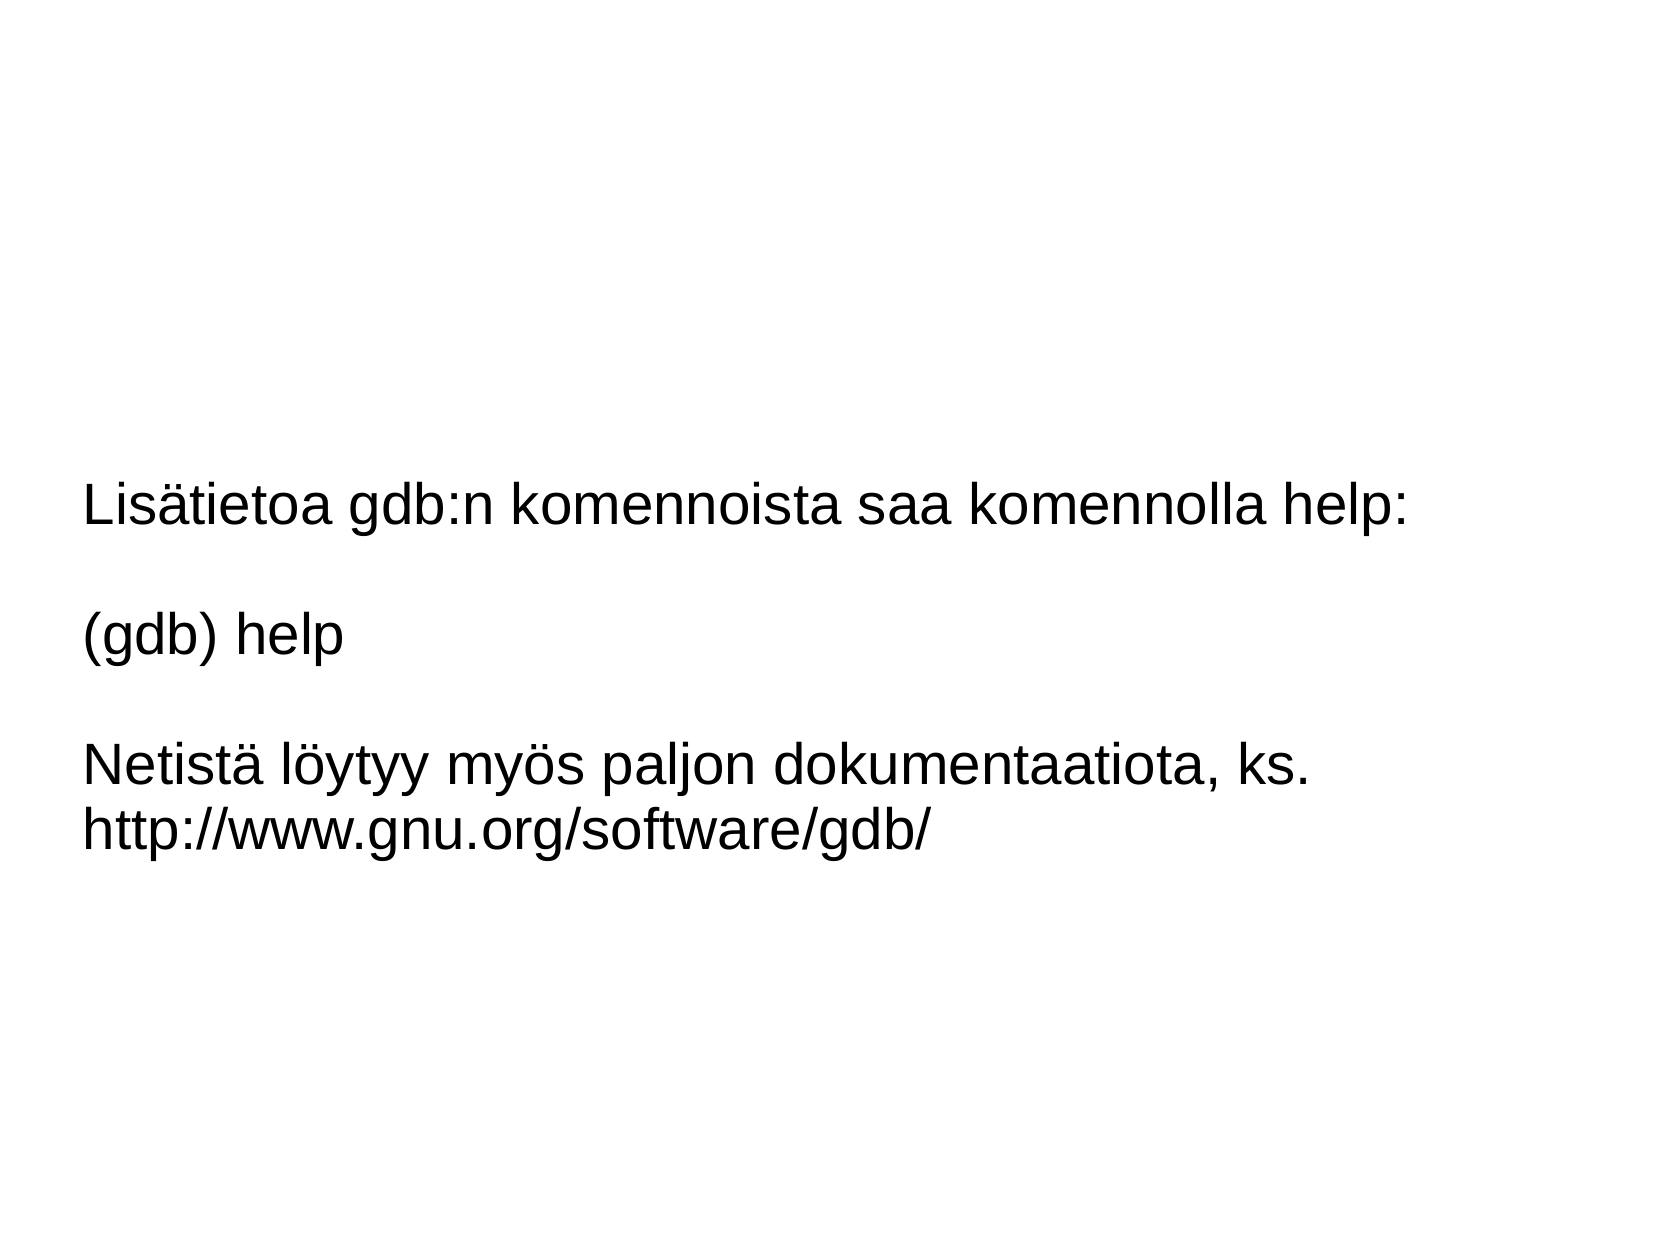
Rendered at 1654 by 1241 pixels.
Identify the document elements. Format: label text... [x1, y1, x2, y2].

text_box Lisätietoa gdb:n komennoista saa komennolla help: (gdb) help Netistä löytyy myös paljon dokumentaatiota, ks. http://www.gnu.org/software/gdb/ [82, 297, 1571, 1102]
